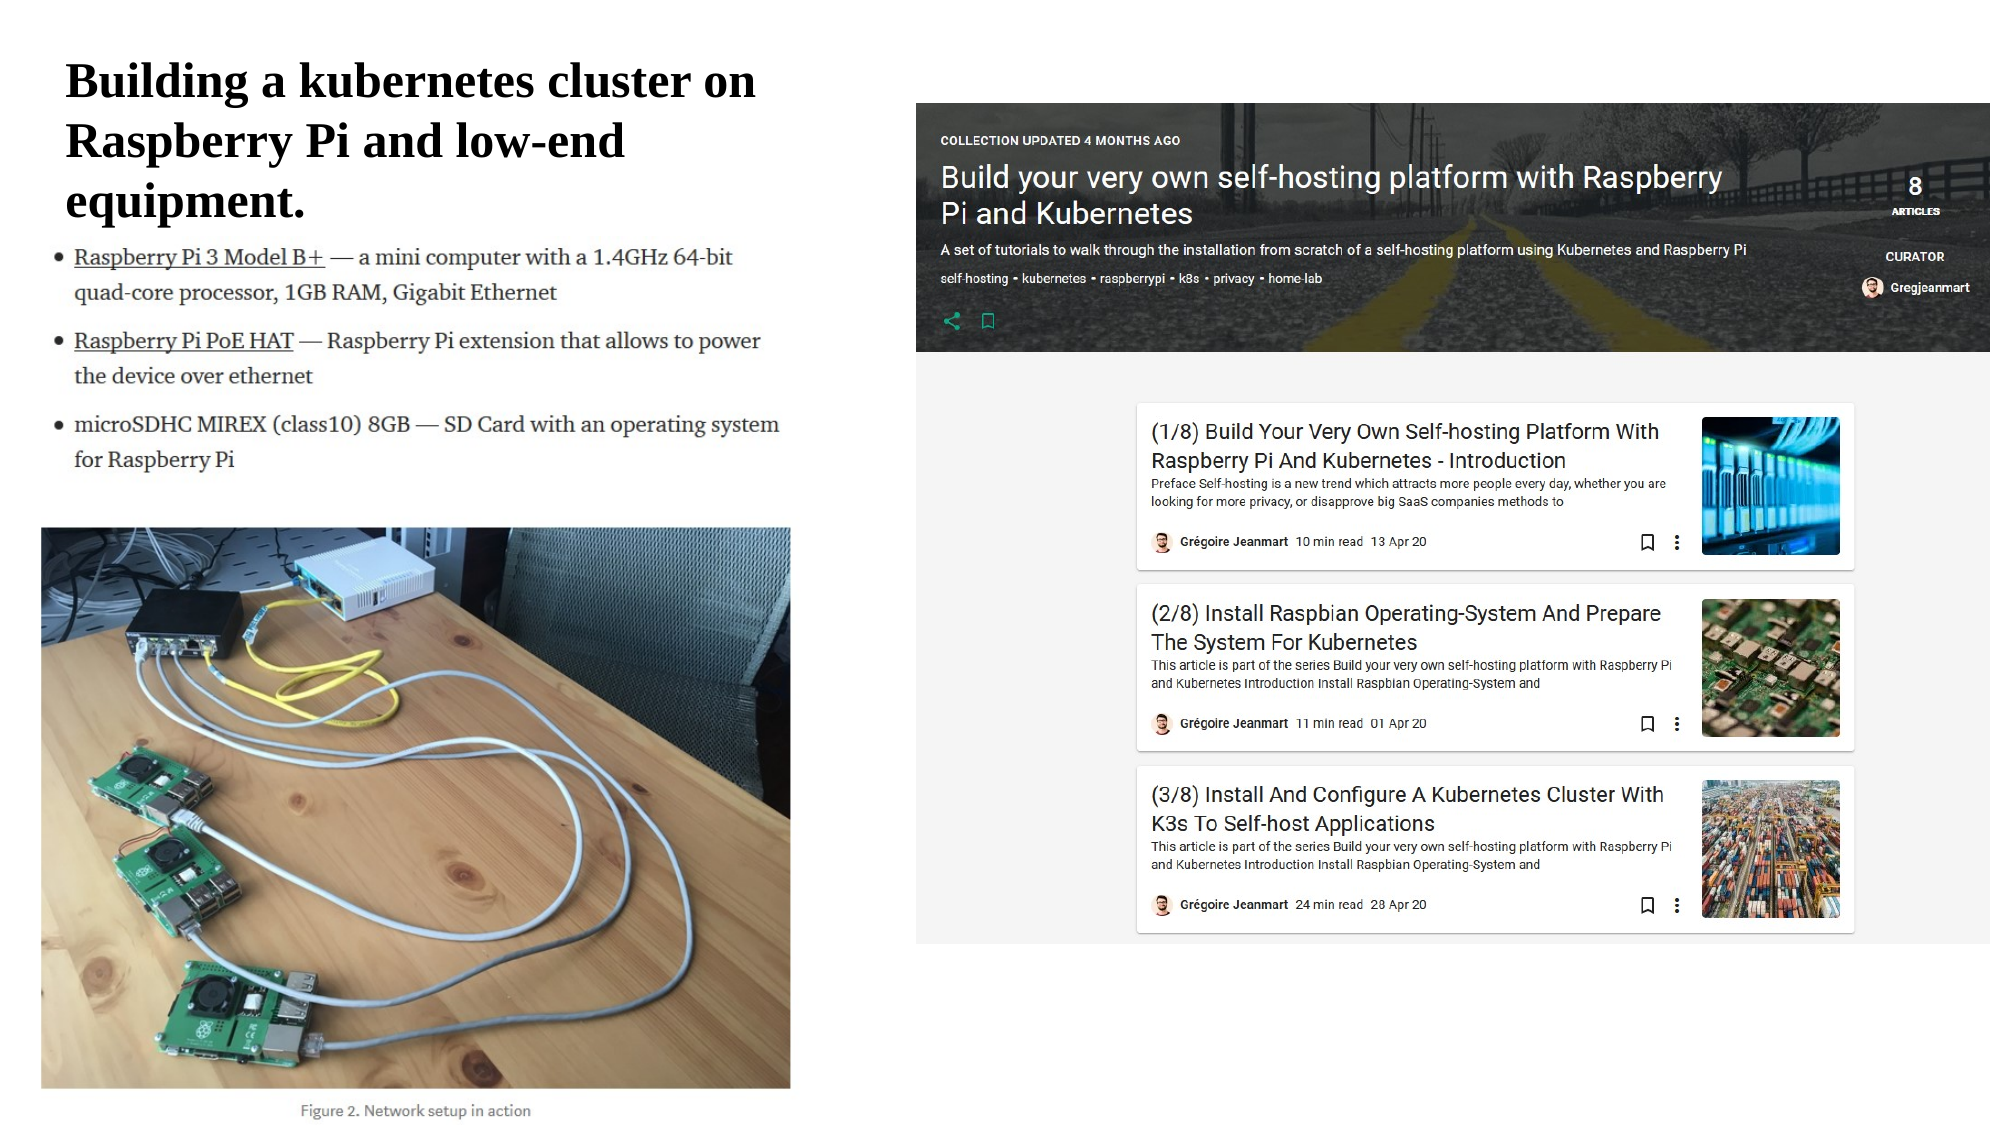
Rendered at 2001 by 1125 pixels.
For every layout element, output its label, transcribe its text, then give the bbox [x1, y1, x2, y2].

text_box Building a kubernetes cluster on Raspberry Pi and low-end equipment. [50, 40, 786, 168]
picture [916, 103, 1990, 944]
picture [6, 236, 818, 1125]
